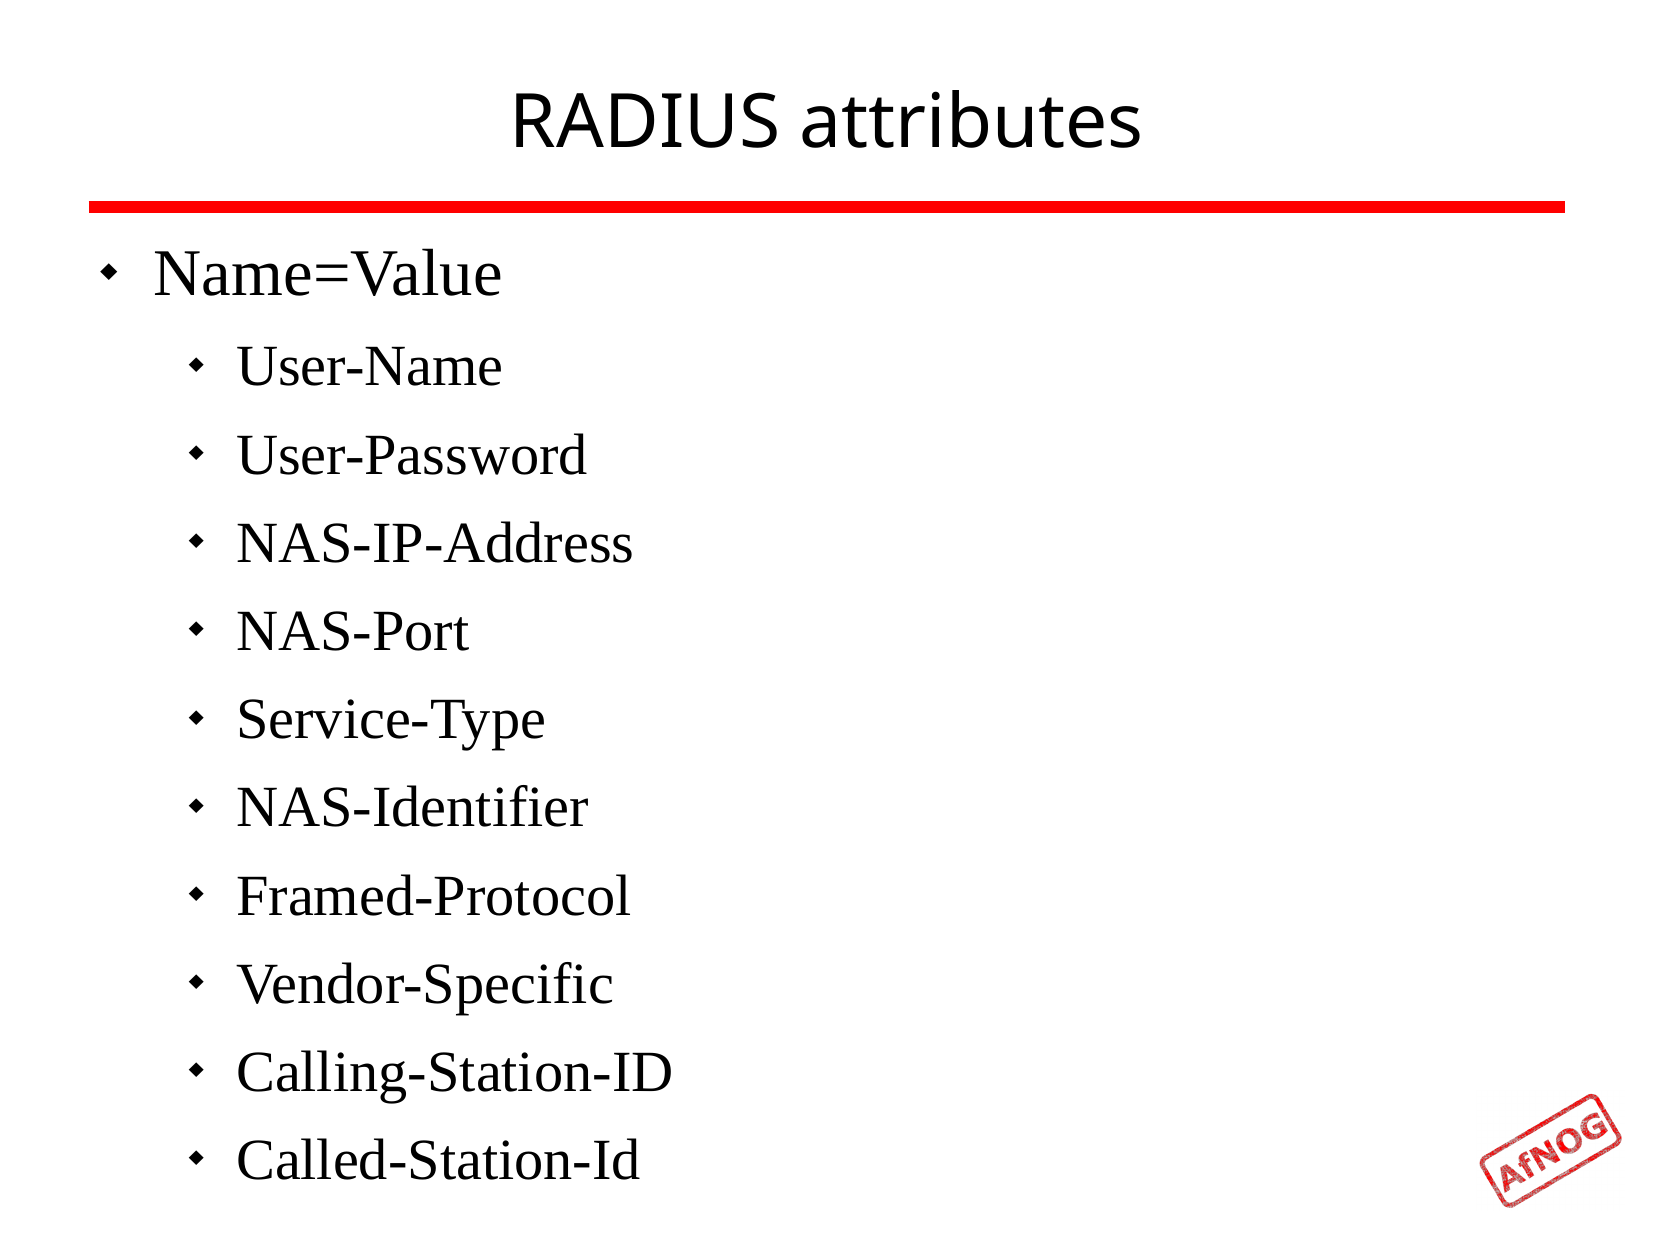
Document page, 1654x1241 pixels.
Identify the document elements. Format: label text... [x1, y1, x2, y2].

list Name=Value User-Name User-Password NAS-IP-Address NAS-Port Service-Type NAS-Identifier Framed-Protocol Vendor-Specific Calling-Station-ID Called-Station-Id [82, 236, 1571, 1193]
picture [1476, 1090, 1625, 1211]
title RADIUS attributes [82, 74, 1571, 162]
